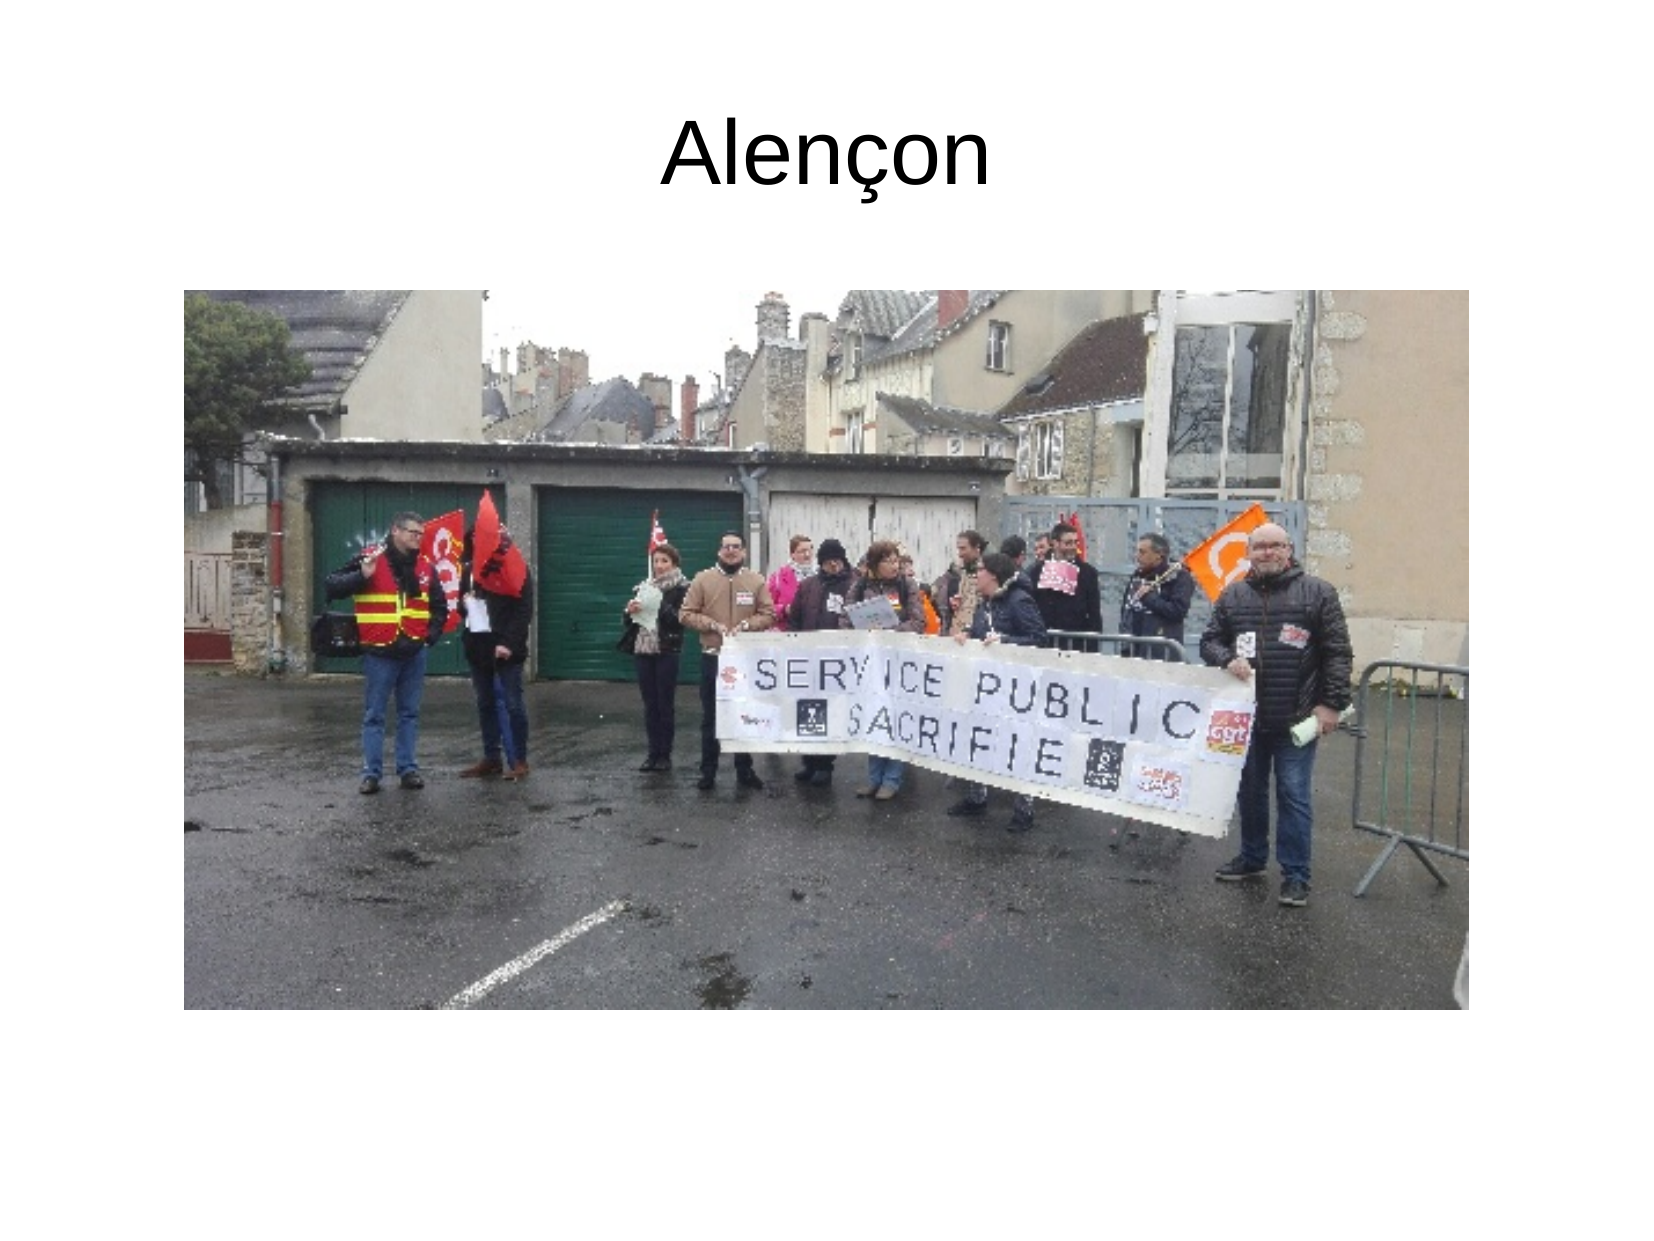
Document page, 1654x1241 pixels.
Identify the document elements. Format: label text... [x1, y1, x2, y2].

title Alençon [82, 49, 1571, 257]
picture [184, 290, 1469, 1010]
